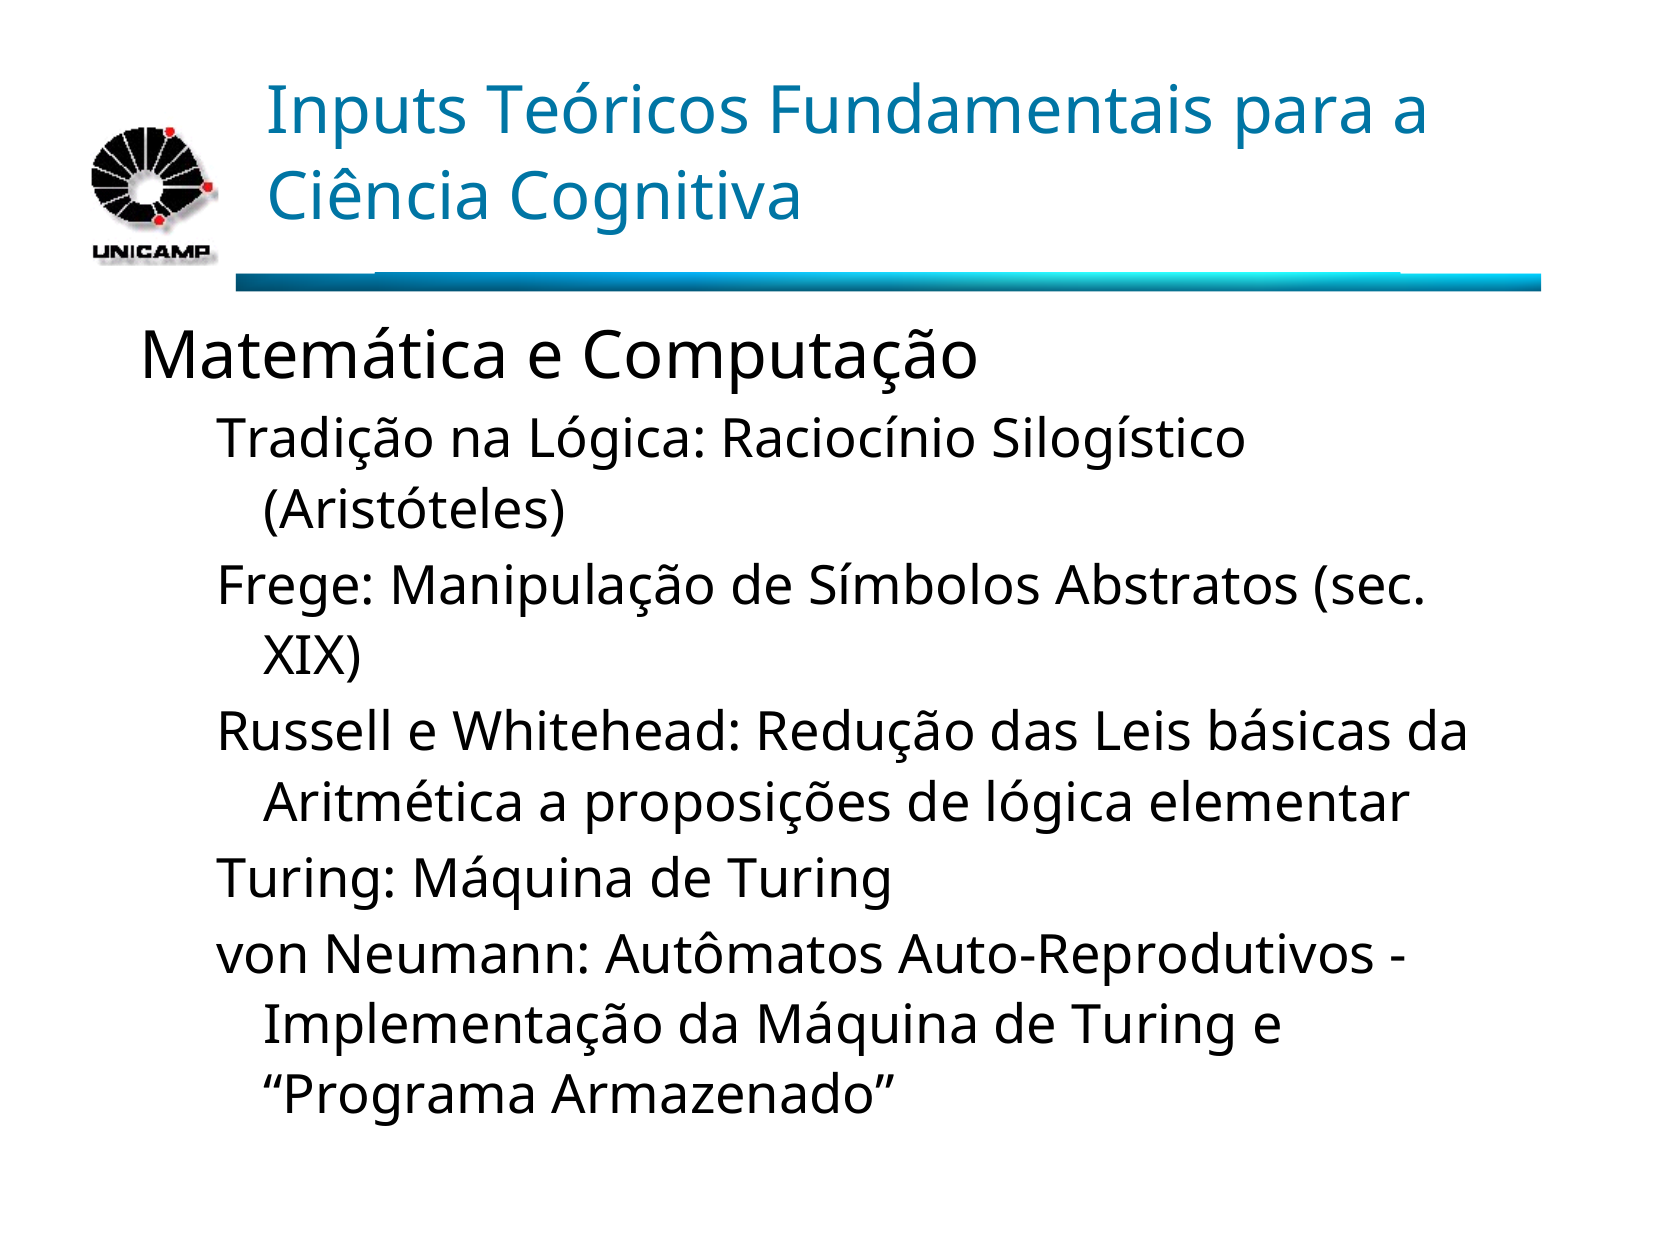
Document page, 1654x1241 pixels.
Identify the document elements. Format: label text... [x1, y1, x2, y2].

picture [125, 272, 1654, 295]
title Inputs Teóricos Fundamentais para a Ciência Cognitiva [266, 29, 1536, 237]
list Matemática e Computação Tradição na Lógica: Raciocínio Silogístico (Aristóteles) Frege: Manipulação de Símbolos Abstratos (sec. XIX) Russell e Whitehead: Redução das Leis básicas da Aritmética a proposições de lógica elementar Turing: Máquina de Turing von Neumann: Autômatos Auto-Reprodutivos - Implementação da Máquina de Turing e “Programa Armazenado” [121, 309, 1534, 1182]
